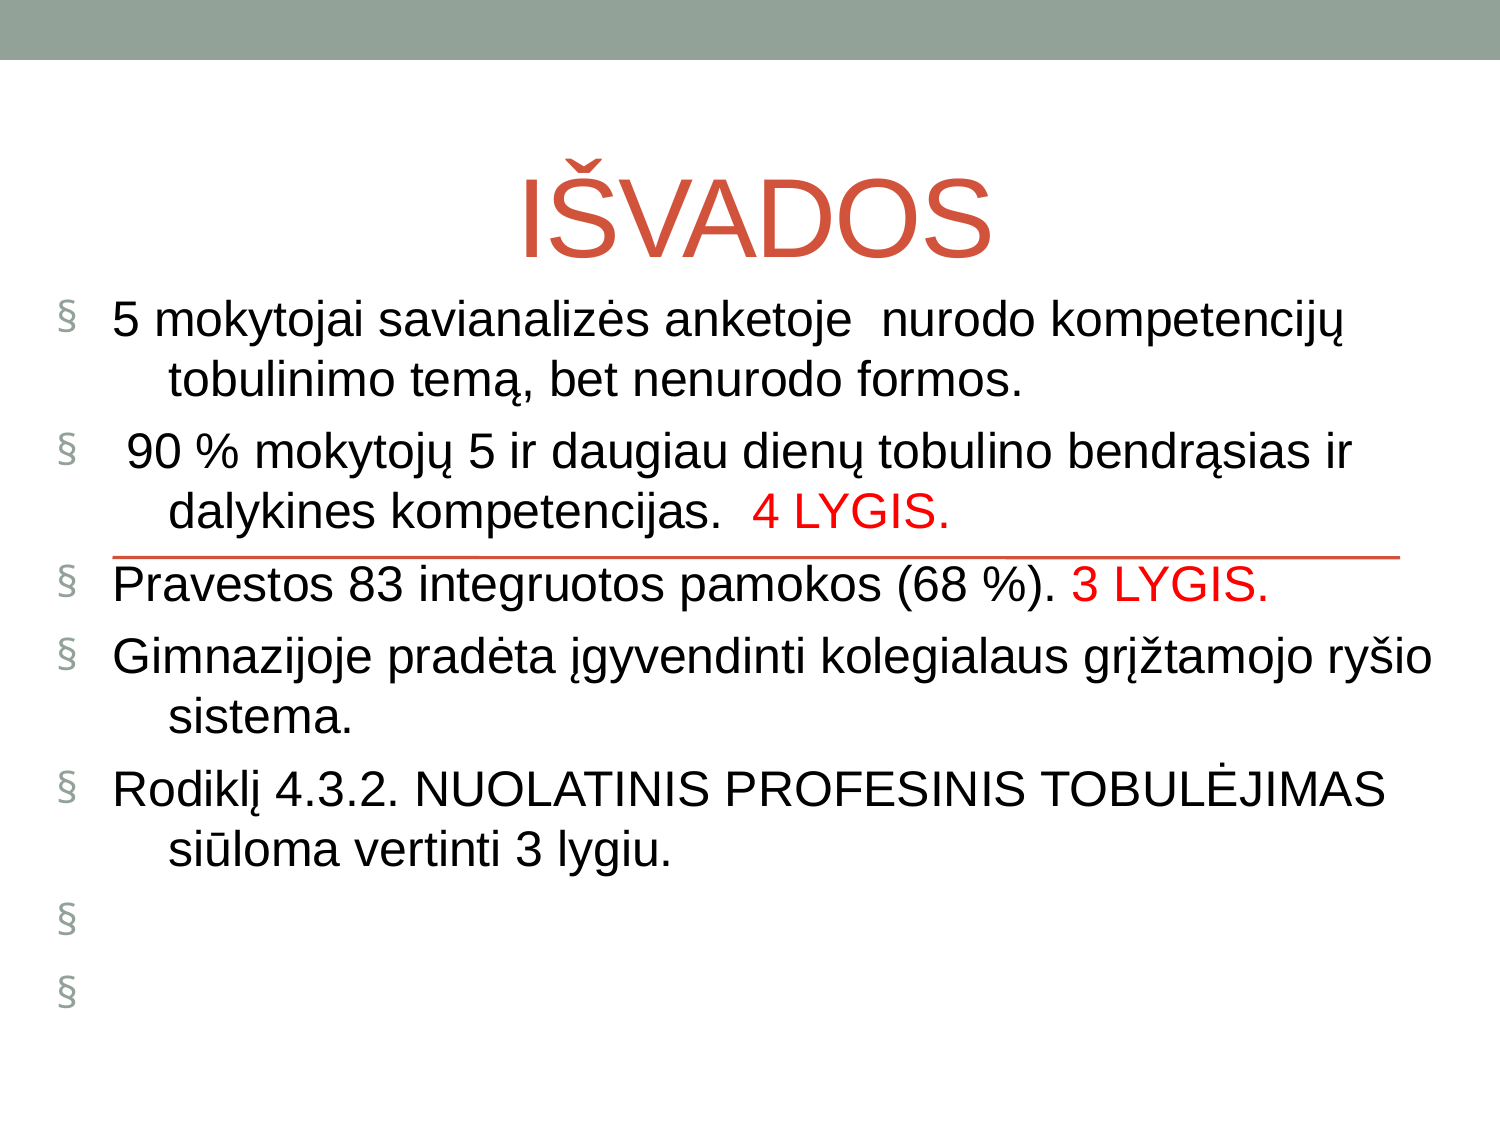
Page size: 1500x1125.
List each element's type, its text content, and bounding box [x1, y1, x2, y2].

title IŠVADOS [112, 137, 1400, 263]
subtitle 5 mokytojai savianalizės anketoje nurodo kompetencijų tobulinimo temą, bet nenurodo formos. 90 % mokytojų 5 ir daugiau dienų tobulino bendrąsias ir dalykines kompetencijas. 4 LYGIS. Pravestos 83 integruotos pamokos (68 %). 3 LYGIS. Gimnazijoje pradėta įgyvendinti kolegialaus grįžtamojo ryšio sistema. Rodiklį 4.3.2. NUOLATINIS PROFESINIS TOBULĖJIMAS siūloma vertinti 3 lygiu. [41, 278, 1471, 1059]
